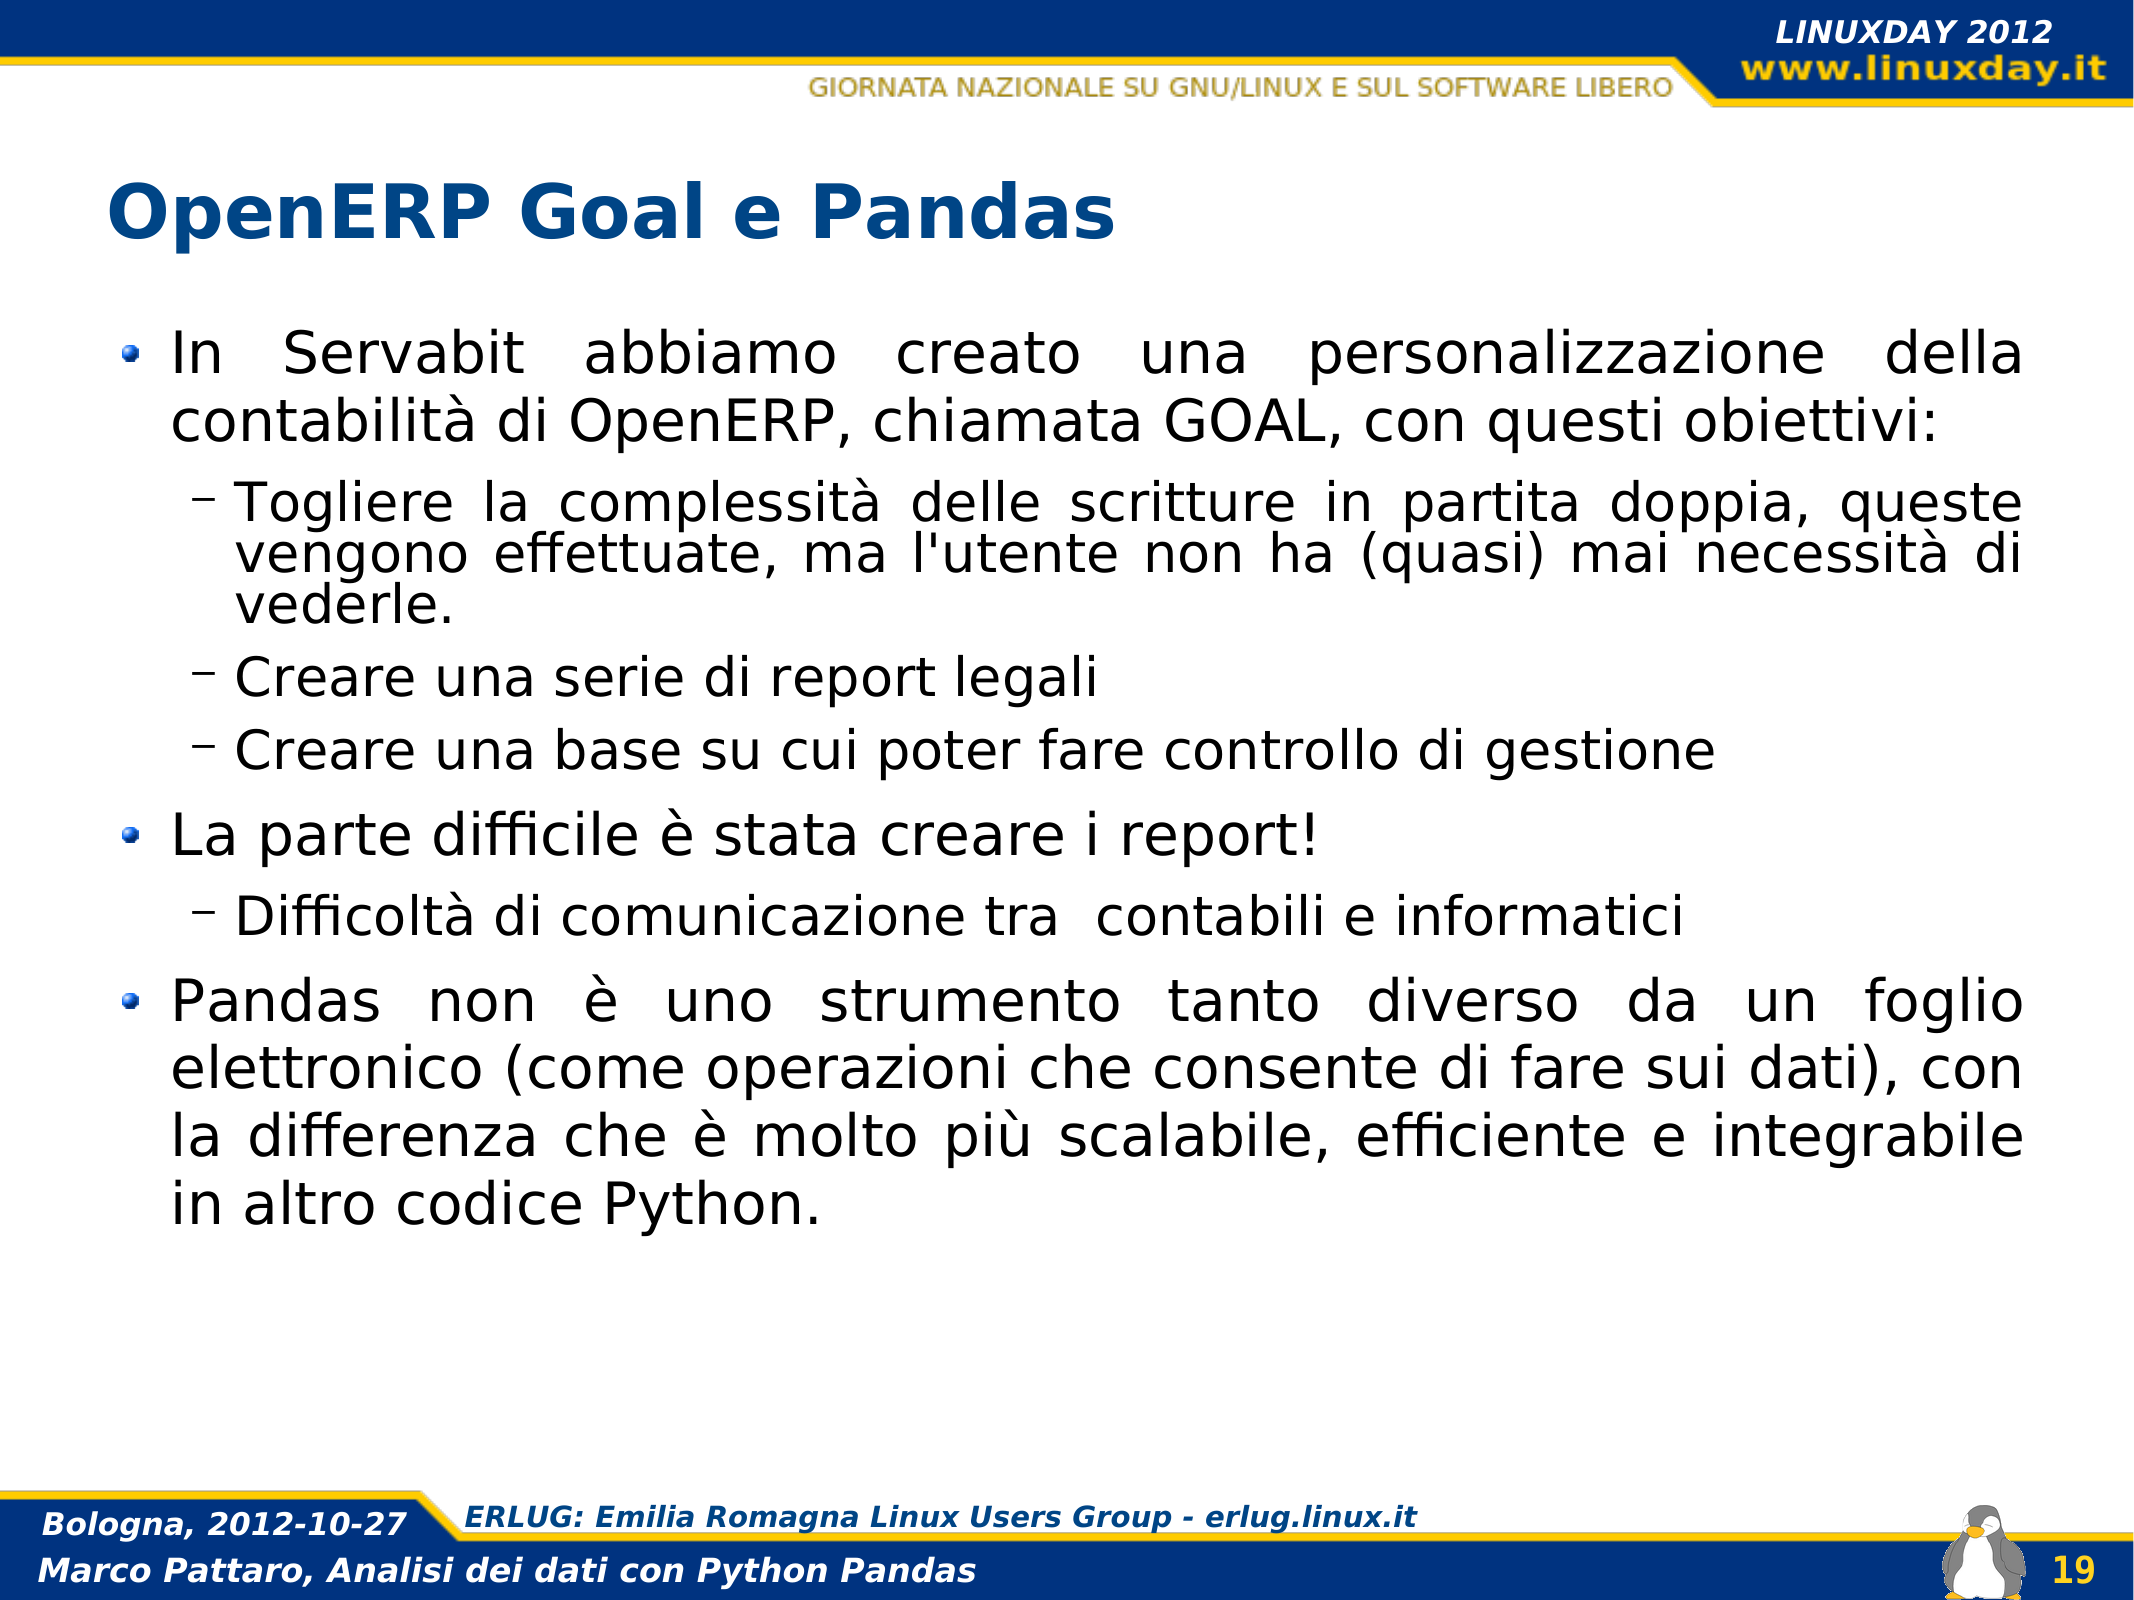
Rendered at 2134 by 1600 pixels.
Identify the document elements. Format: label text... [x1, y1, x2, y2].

picture [0, 0, 2134, 1600]
title OpenERP Goal e Pandas [106, 159, 2080, 267]
list In Servabit abbiamo creato una personalizzazione della contabilità di OpenERP, chiamata GOAL, con questi obiettivi: Togliere la complessità delle scritture in partita doppia, queste vengono effettuate, ma l'utente non ha (quasi) mai necessità di vederle. Creare una serie di report legali Creare una base su cui poter fare controllo di gestione La parte difficile è stata creare i report! Difficoltà di comunicazione tra contabili e informatici Pandas non è uno strumento tanto diverso da un foglio elettronico (come operazioni che consente di fare sui dati), con la differenza che è molto più scalabile, efficiente e integrabile in altro codice Python. [106, 319, 2027, 1441]
